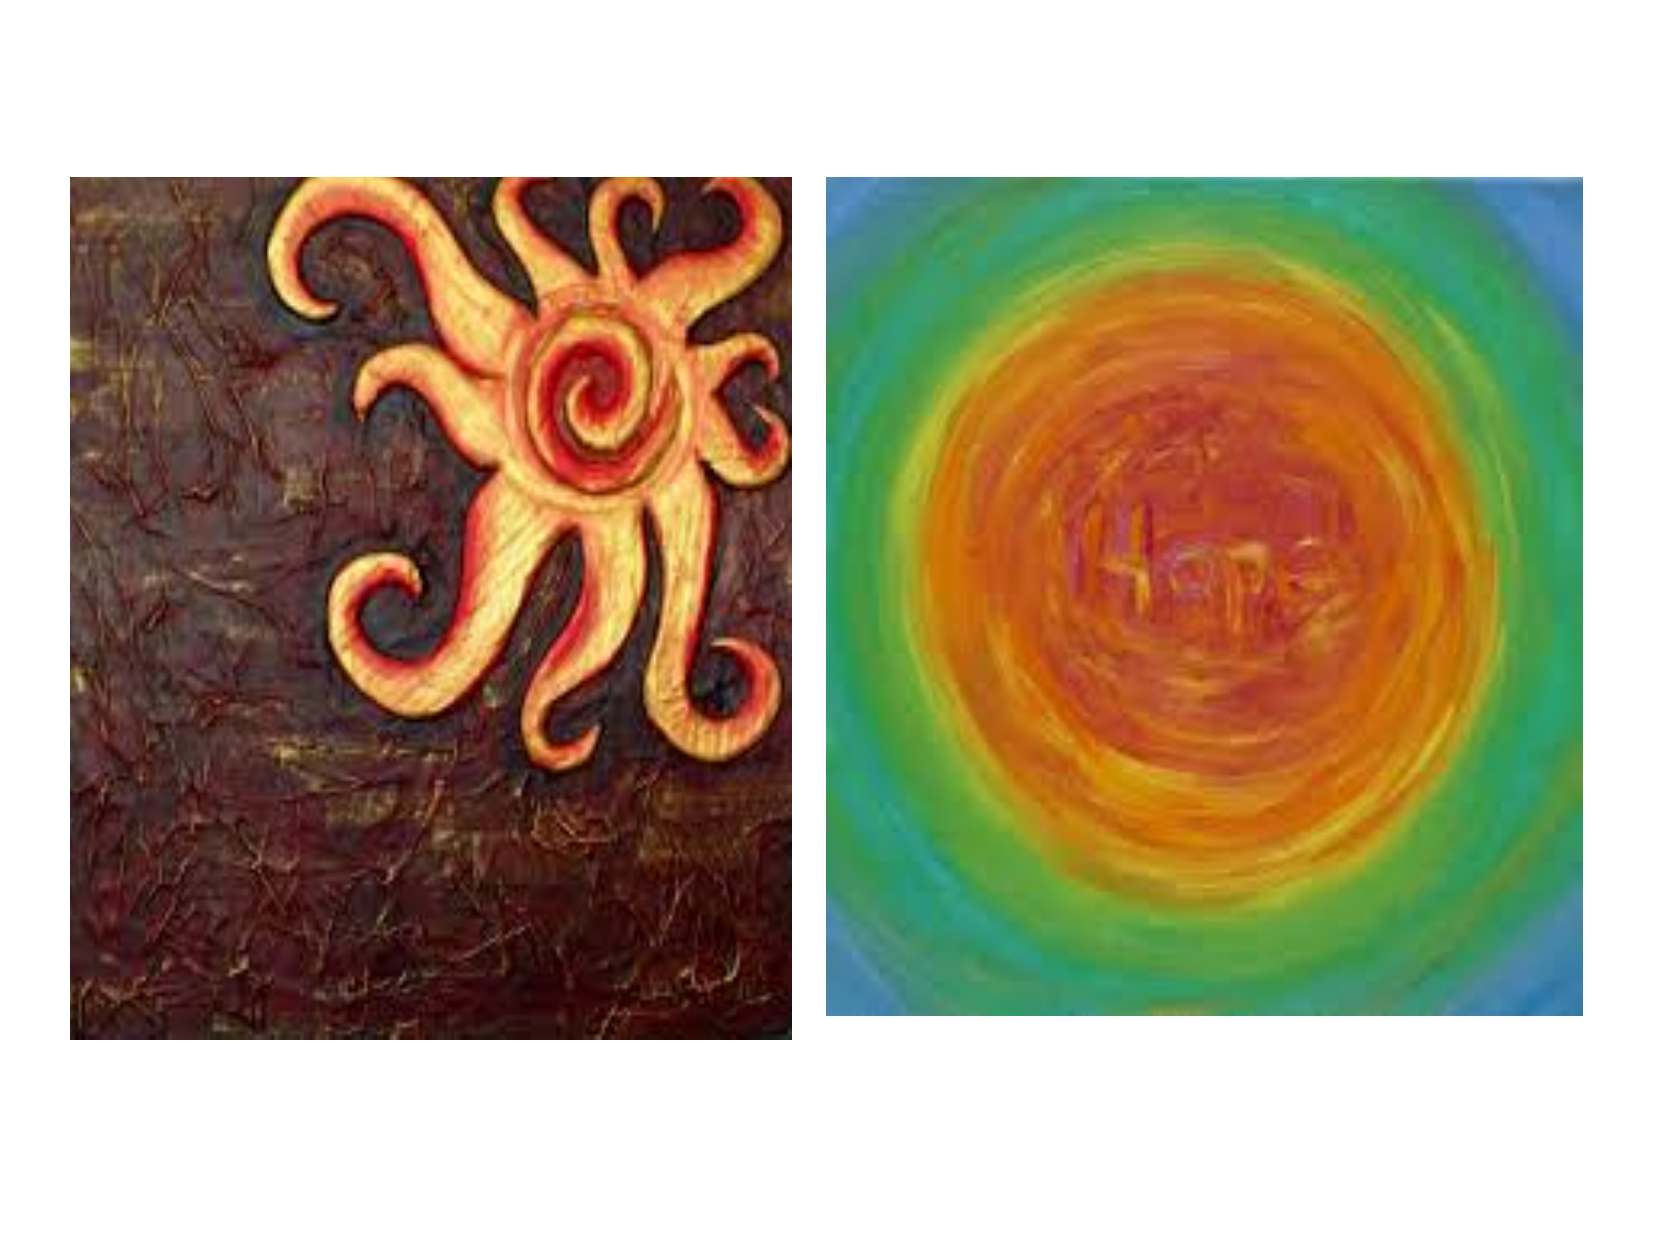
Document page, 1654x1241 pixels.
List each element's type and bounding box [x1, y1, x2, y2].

picture [826, 177, 1583, 1016]
picture [70, 177, 792, 1040]
